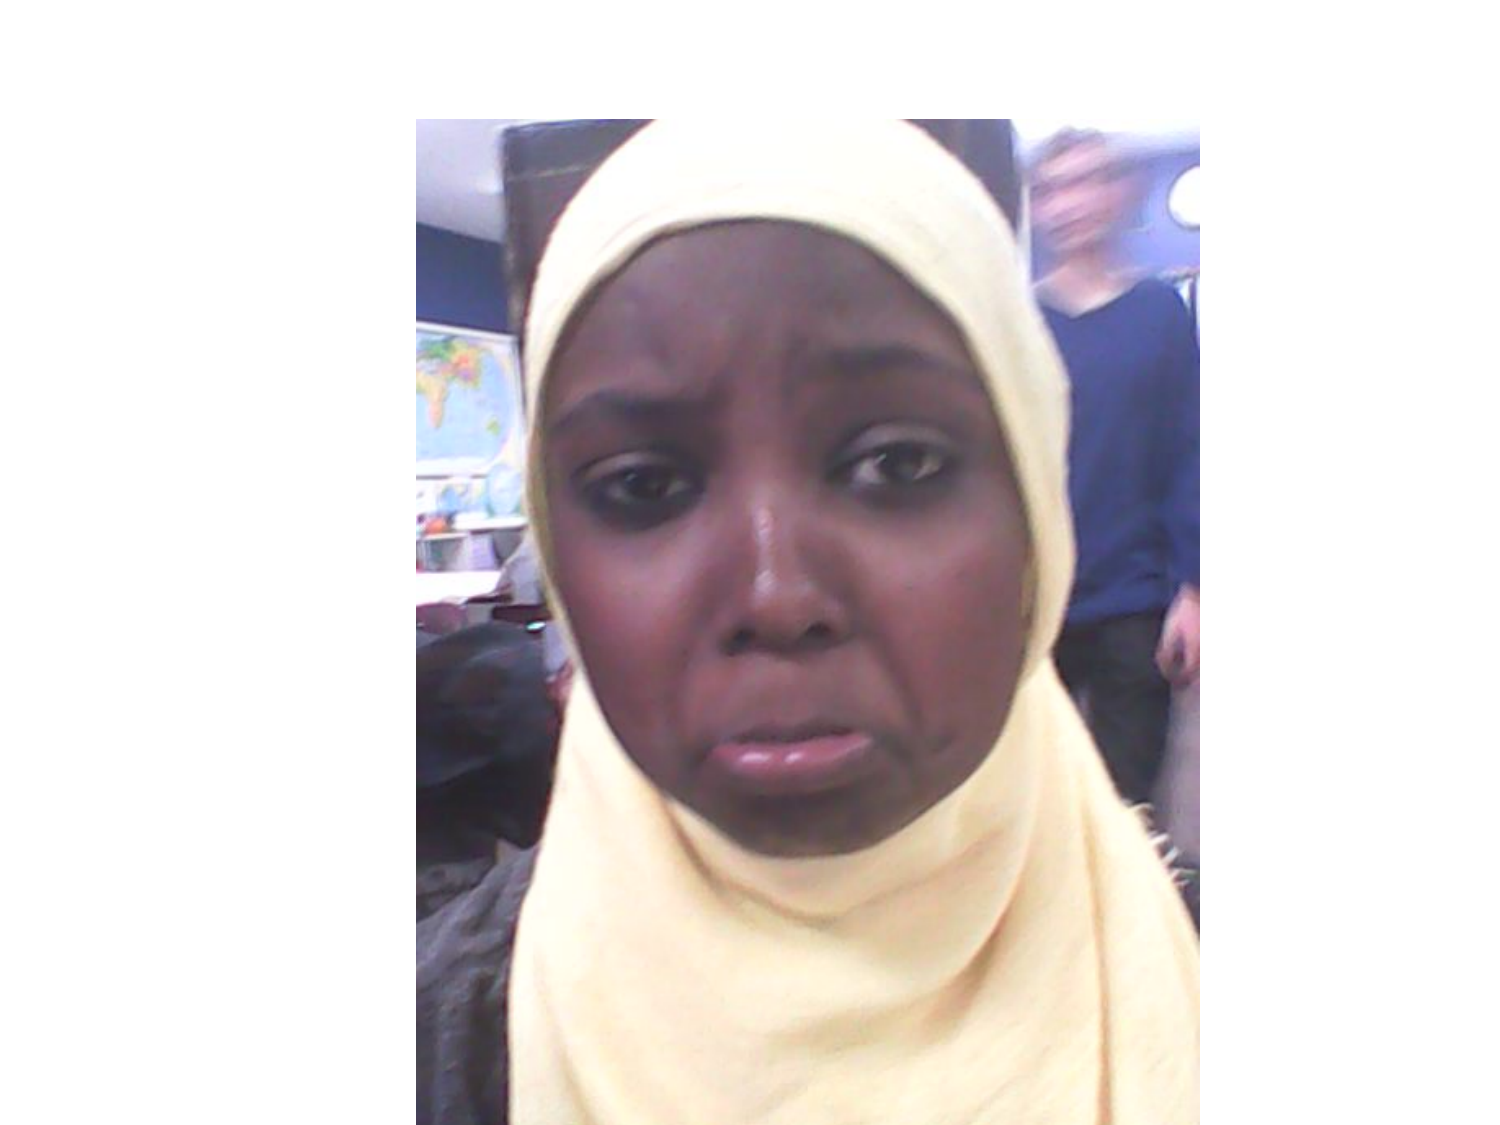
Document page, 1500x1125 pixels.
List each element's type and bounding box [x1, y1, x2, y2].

picture [416, 119, 1200, 1125]
